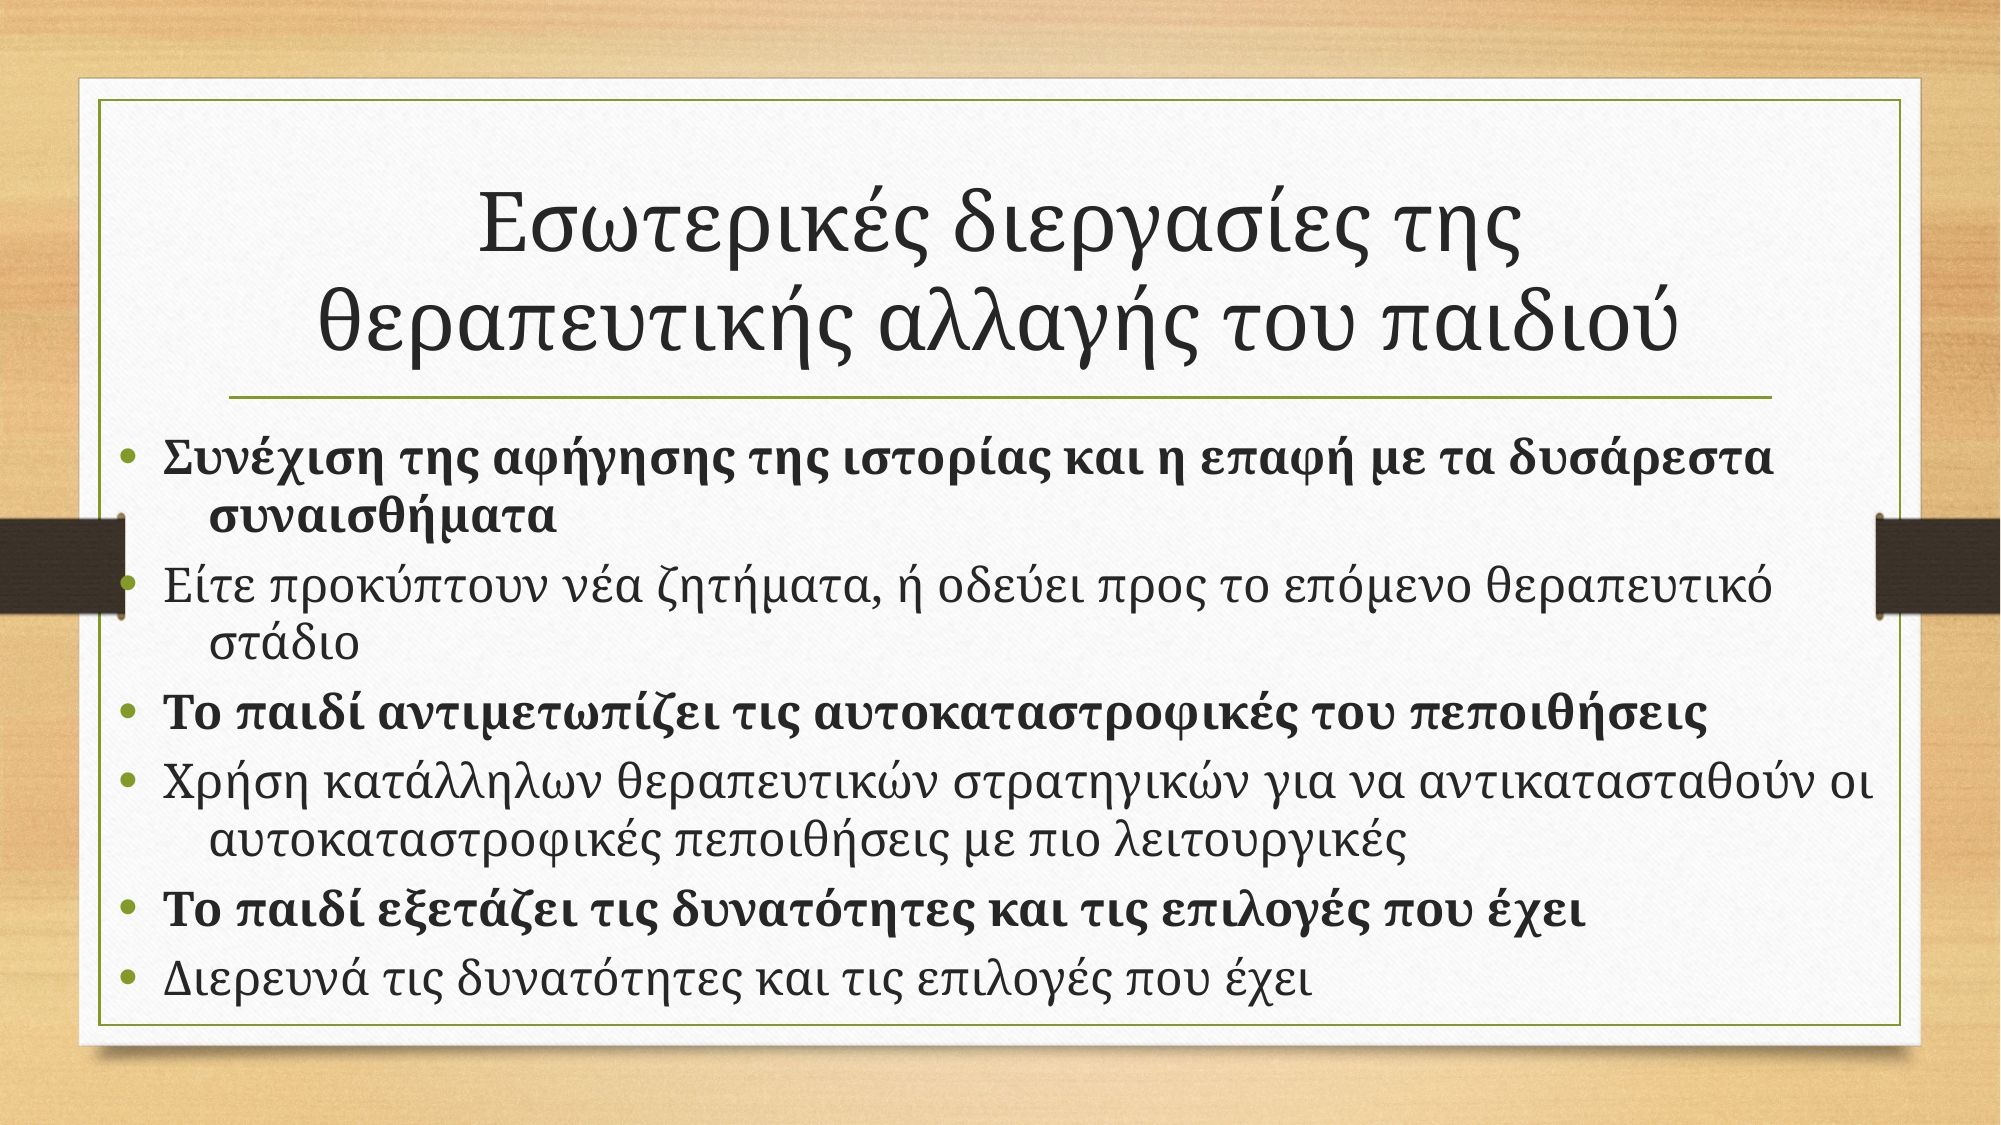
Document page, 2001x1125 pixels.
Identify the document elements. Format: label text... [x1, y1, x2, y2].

title Εσωτερικές διεργασίες της θεραπευτικής αλλαγής του παιδιού [212, 161, 1788, 376]
list Συνέχιση της αφήγησης της ιστορίας και η επαφή με τα δυσάρεστα συναισθήματα Είτε προκύπτουν νέα ζητήματα, ή οδεύει προς το επόμενο θεραπευτικό στάδιο Το παιδί αντιμετωπίζει τις αυτοκαταστροφικές του πεποιθήσεις Χρήση κατάλληλων θεραπευτικών στρατηγικών για να αντικατασταθούν οι αυτοκαταστροφικές πεποιθήσεις με πιο λειτουργικές Το παιδί εξετάζει τις δυνατότητες και τις επιλογές που έχει Διερευνά τις δυνατότητες και τις επιλογές που έχει [103, 419, 1902, 1017]
